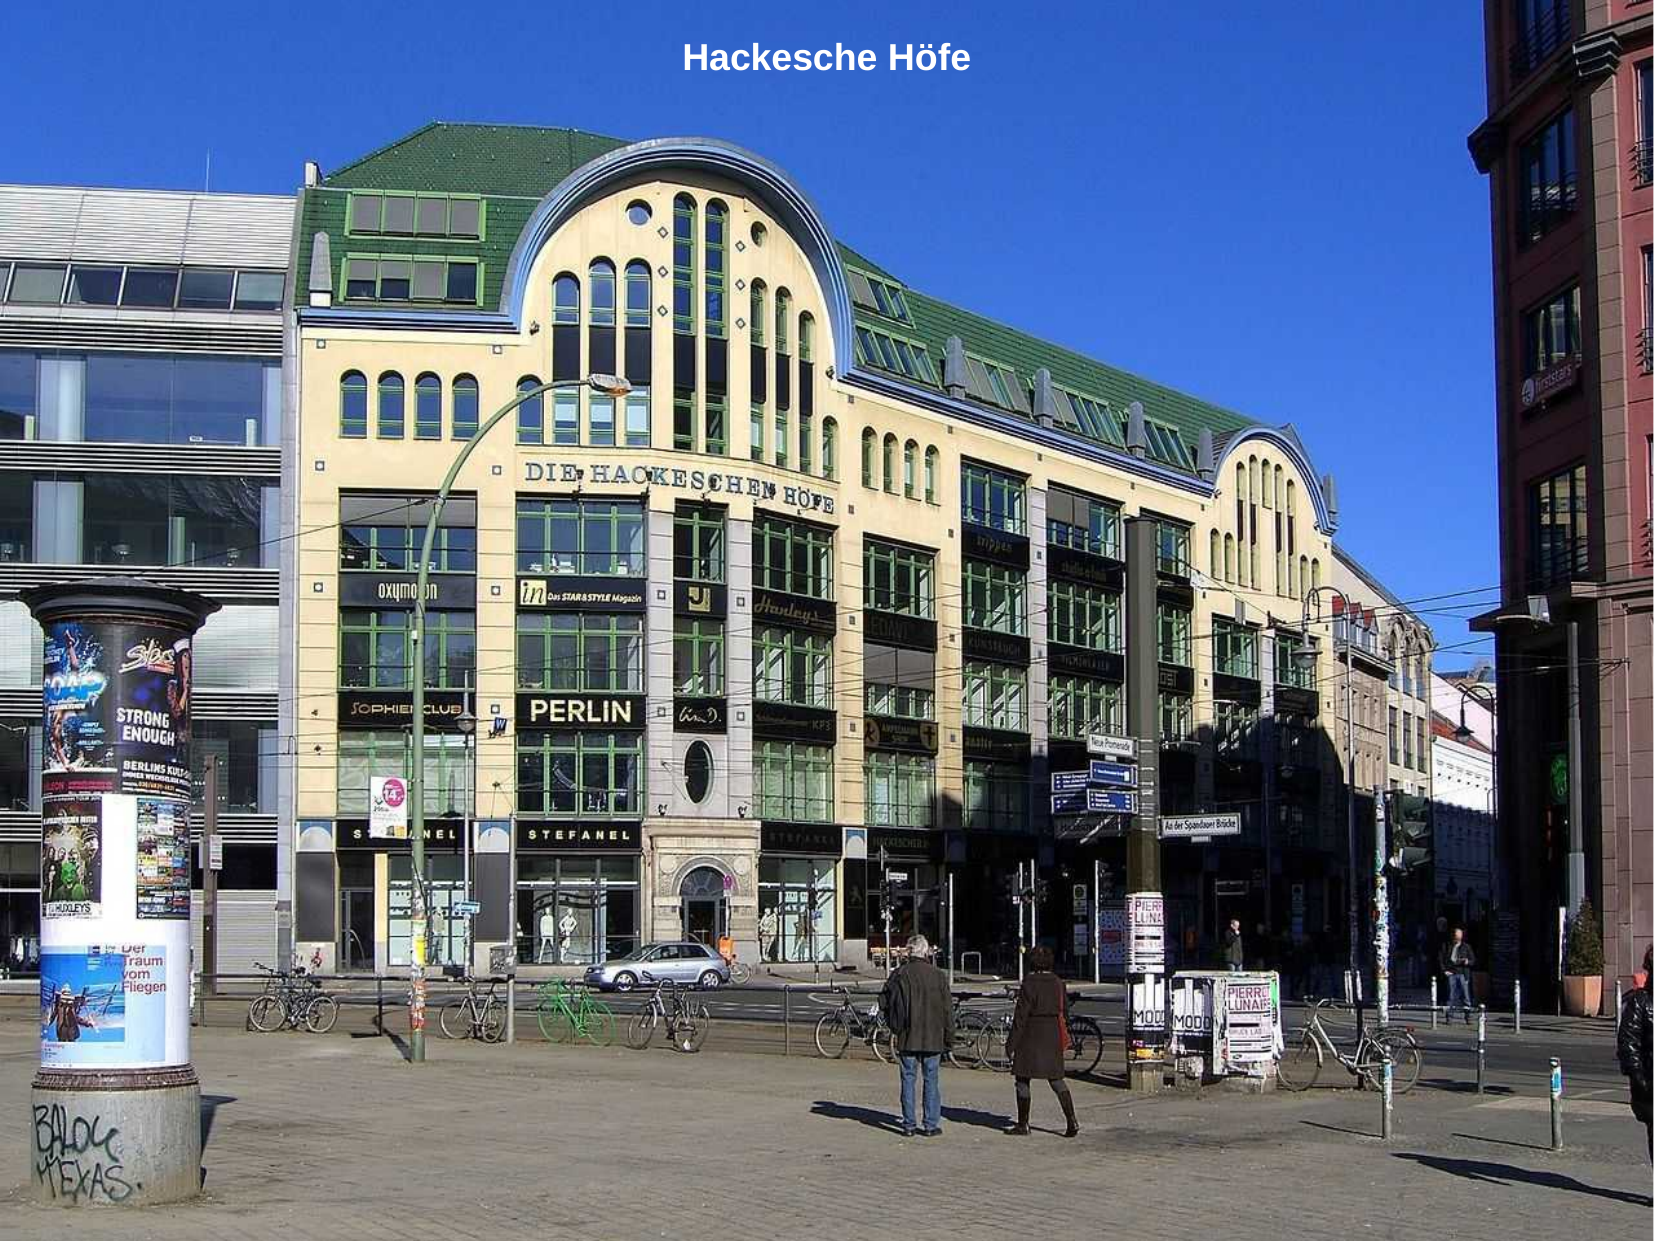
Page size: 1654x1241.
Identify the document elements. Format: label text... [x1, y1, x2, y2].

picture [0, 0, 1654, 1241]
text_box Hackesche Höfe [29, 29, 1625, 88]
